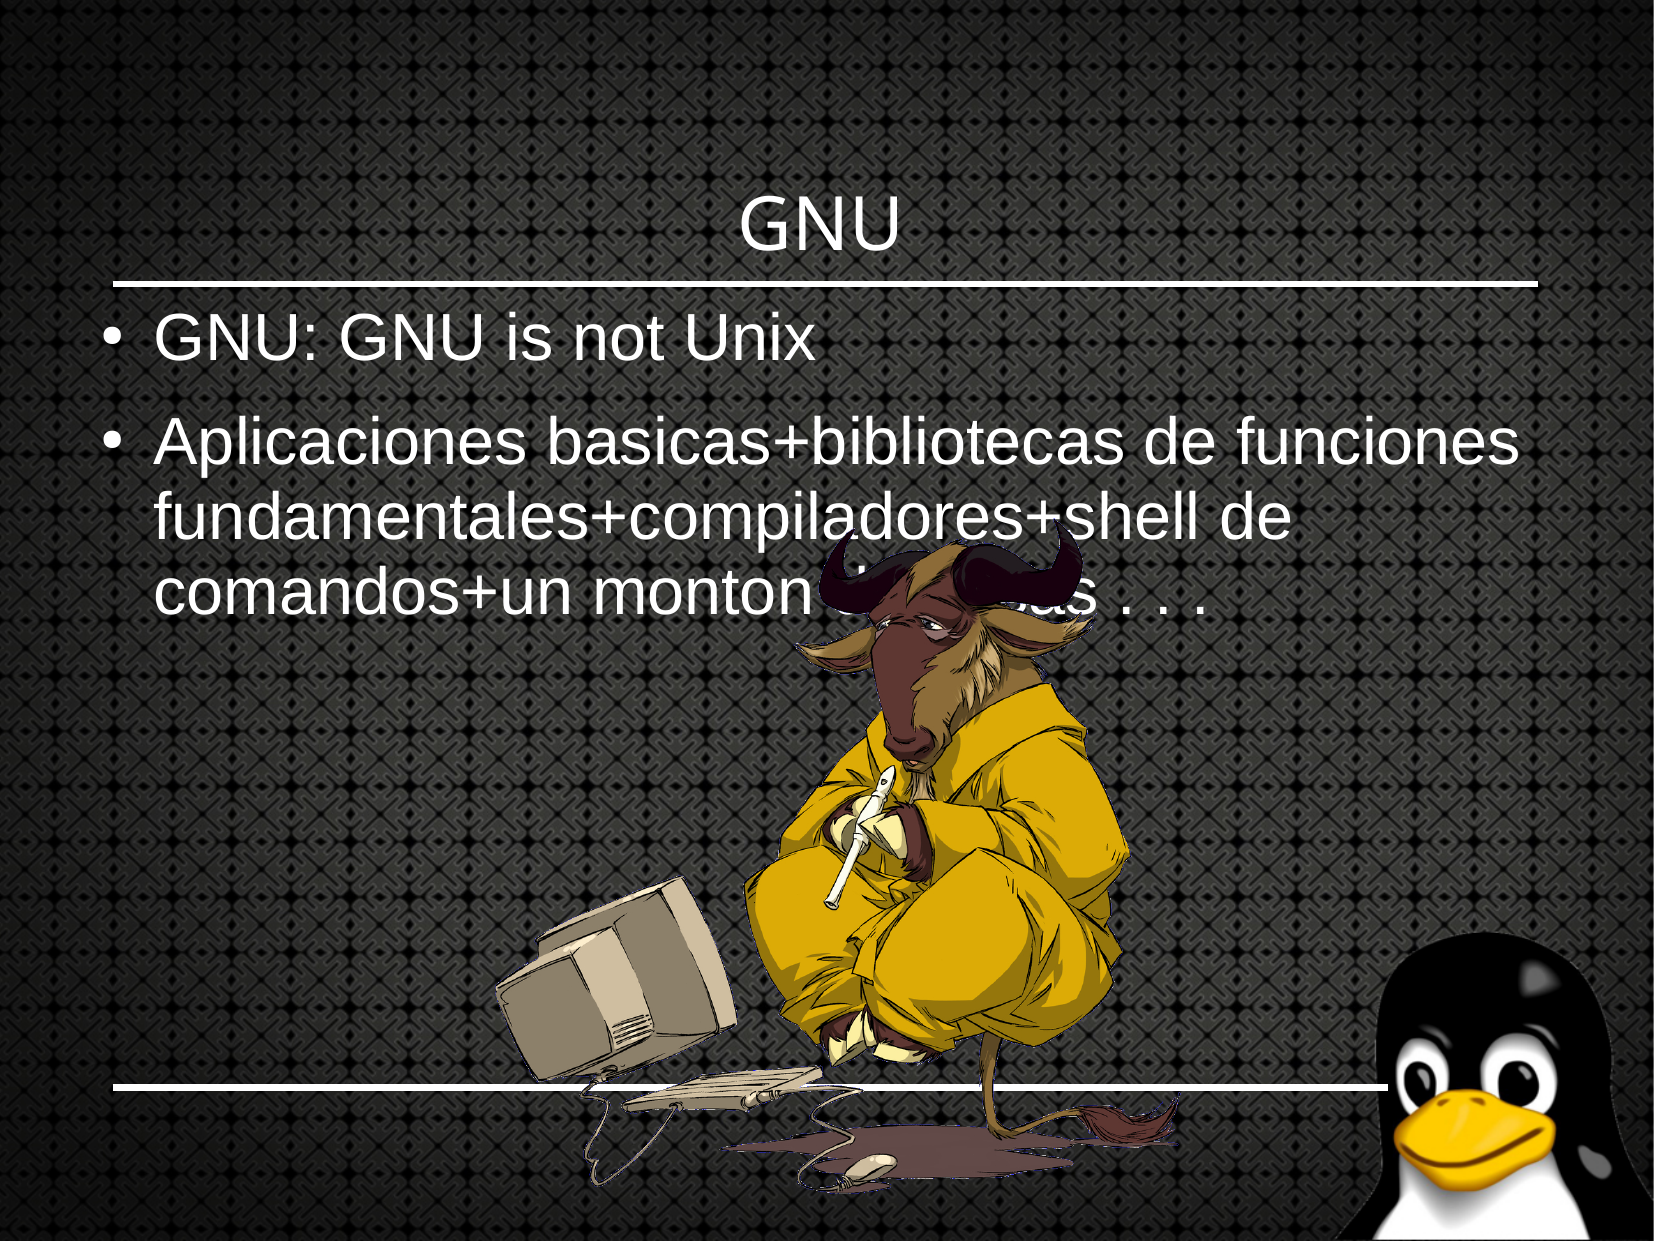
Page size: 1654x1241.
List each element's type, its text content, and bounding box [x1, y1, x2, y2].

picture [0, 0, 1654, 1241]
title GNU [135, 117, 1506, 300]
list GNU: GNU is not Unix Aplicaciones basicas+bibliotecas de funciones fundamentales+compiladores+shell de comandos+un monton de cosas . . . [82, 300, 1536, 973]
